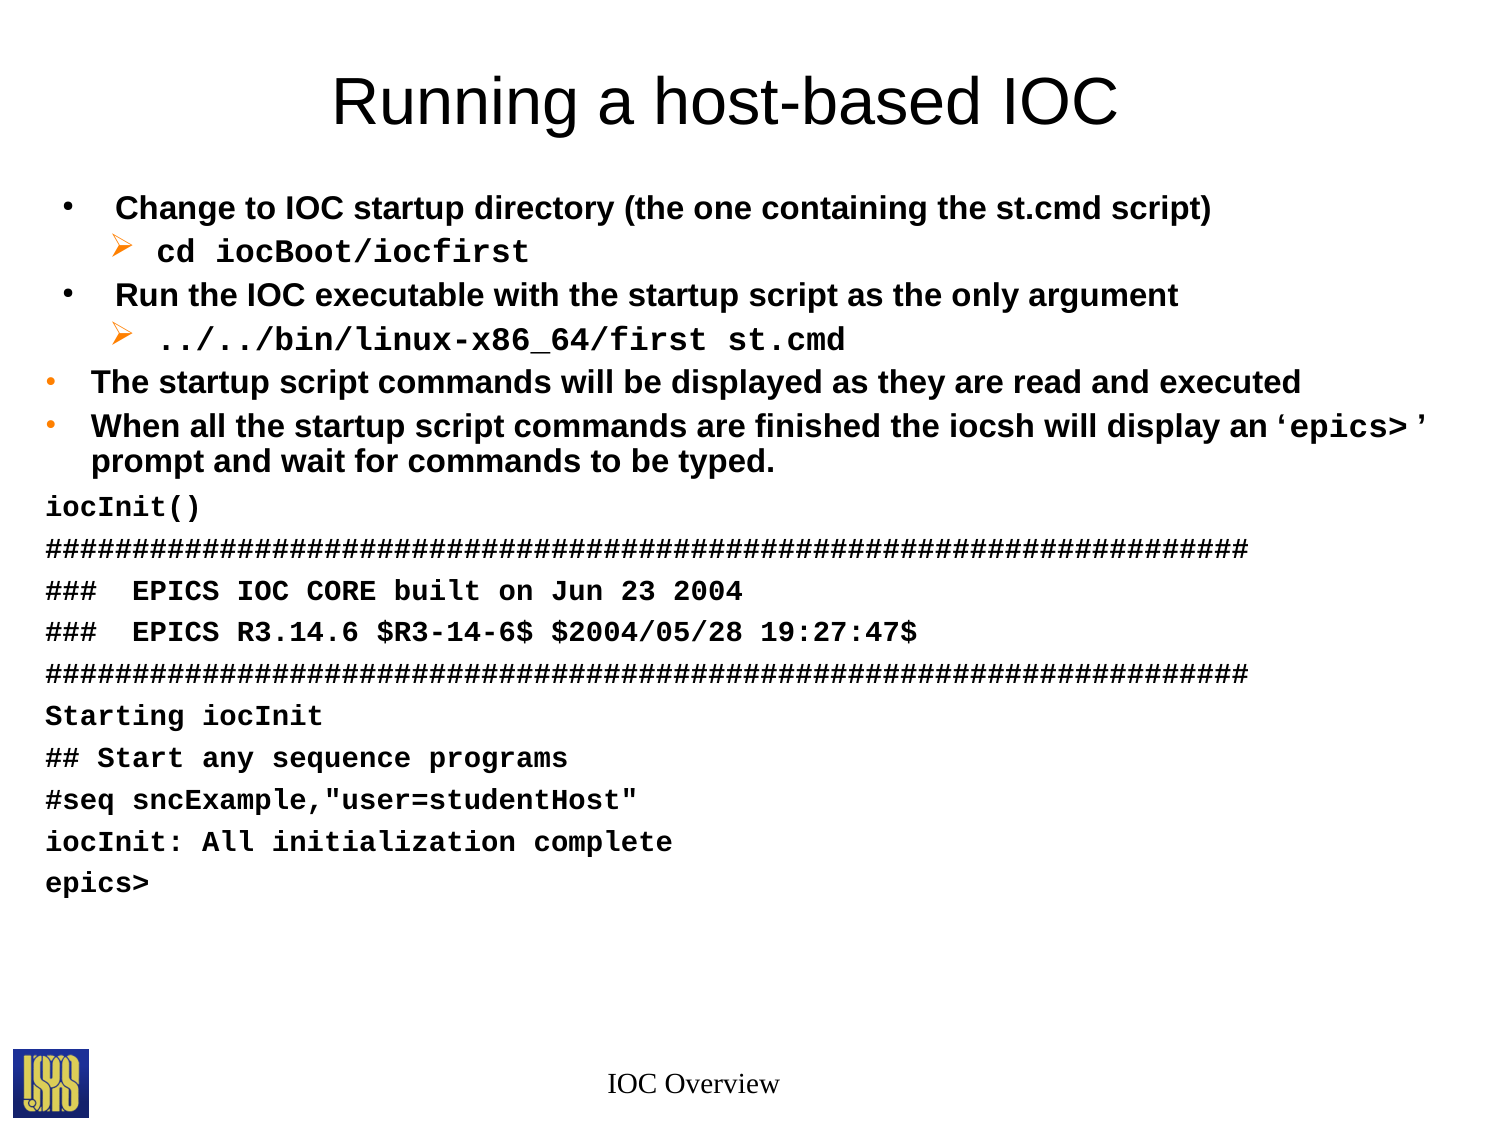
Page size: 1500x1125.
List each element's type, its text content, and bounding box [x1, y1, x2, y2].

picture [13, 1049, 89, 1118]
title Running a host-based IOC [55, 57, 1361, 146]
list Change to IOC startup directory (the one containing the st.cmd script) cd iocBoot/iocfirst Run the IOC executable with the startup script as the only argument ../../bin/linux-x86_64/first st.cmd The startup script commands will be displayed as they are read and executed When all the startup script commands are finished the iocsh will display an ‘epics> ’ prompt and wait for commands to be typed. iocInit() ##################################################################### ### EPICS IOC CORE built on Jun 23 2004 ### EPICS R3.14.6 $R3-14-6$ $2004/05/28 19:27:47$ ##################################################################### Starting iocInit ## Start any sequence programs #seq sncExample,"user=studentHost" iocInit: All initialization complete epics> [30, 183, 1447, 912]
